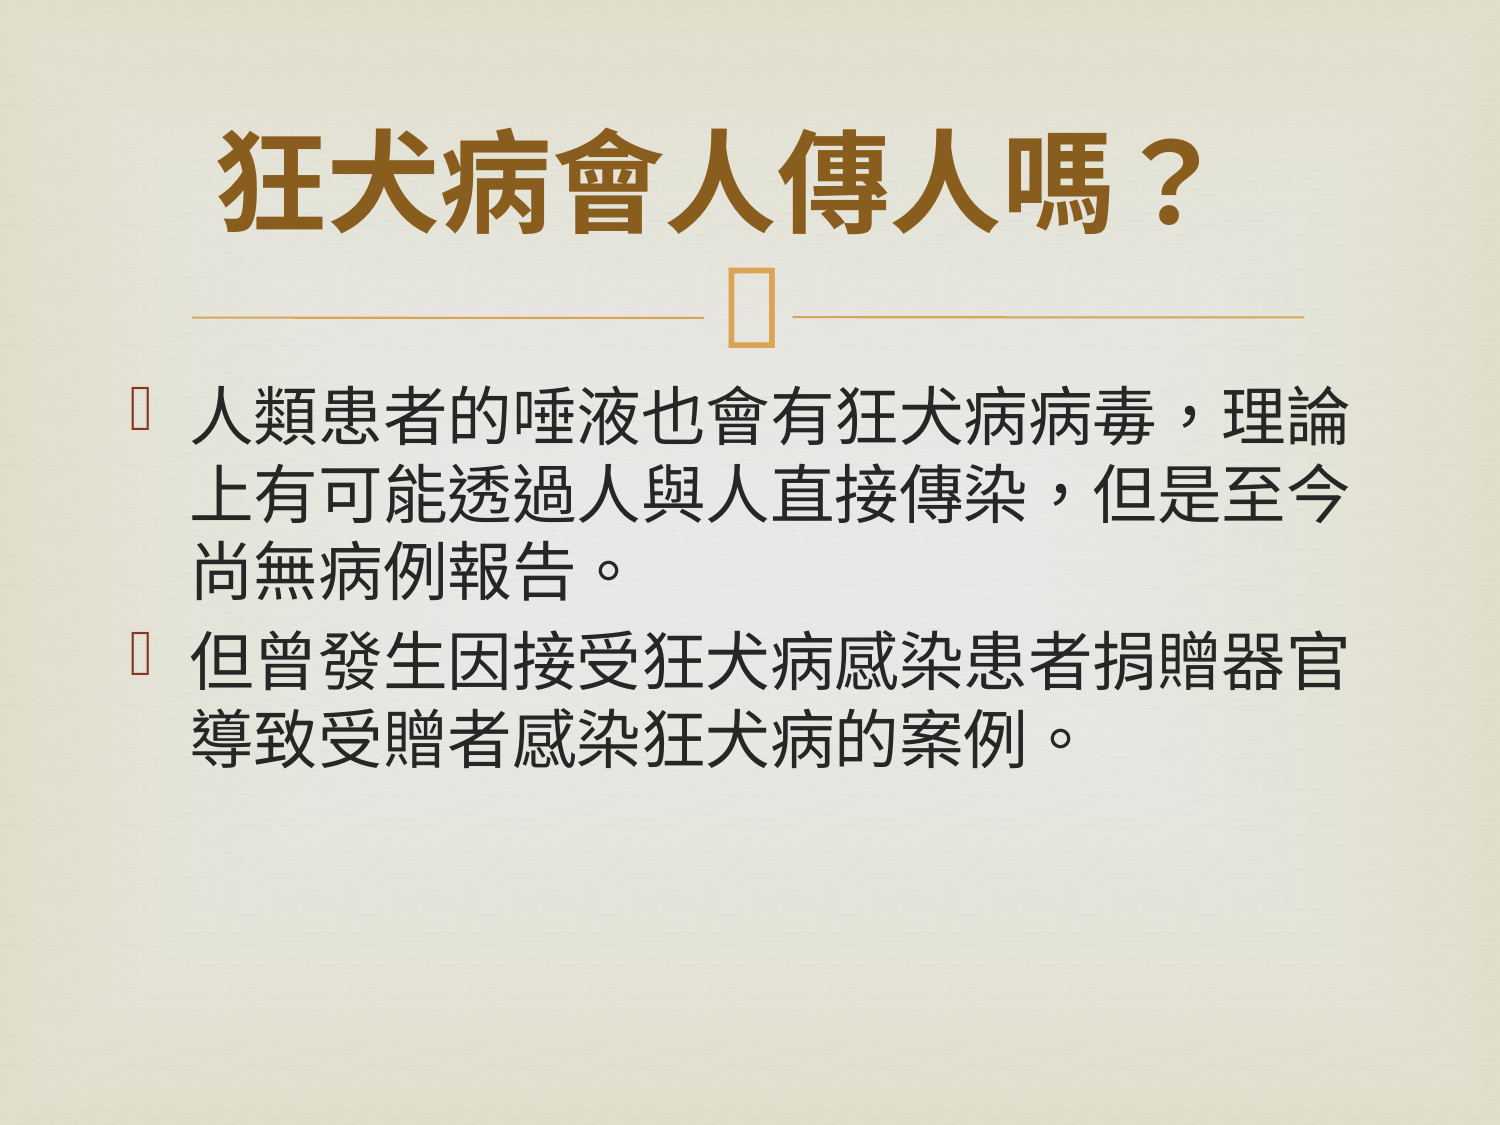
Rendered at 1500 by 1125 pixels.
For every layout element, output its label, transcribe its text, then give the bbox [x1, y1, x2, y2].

list 人類患者的唾液也會有狂犬病病毒，理論上有可能透過人與人直接傳染，但是至今尚無病例報告。 但曾發生因接受狂犬病感染患者捐贈器官導致受贈者感染狂犬病的案例。 [114, 368, 1386, 1005]
title 狂犬病會人傳人嗎？ [113, 93, 1386, 267]
